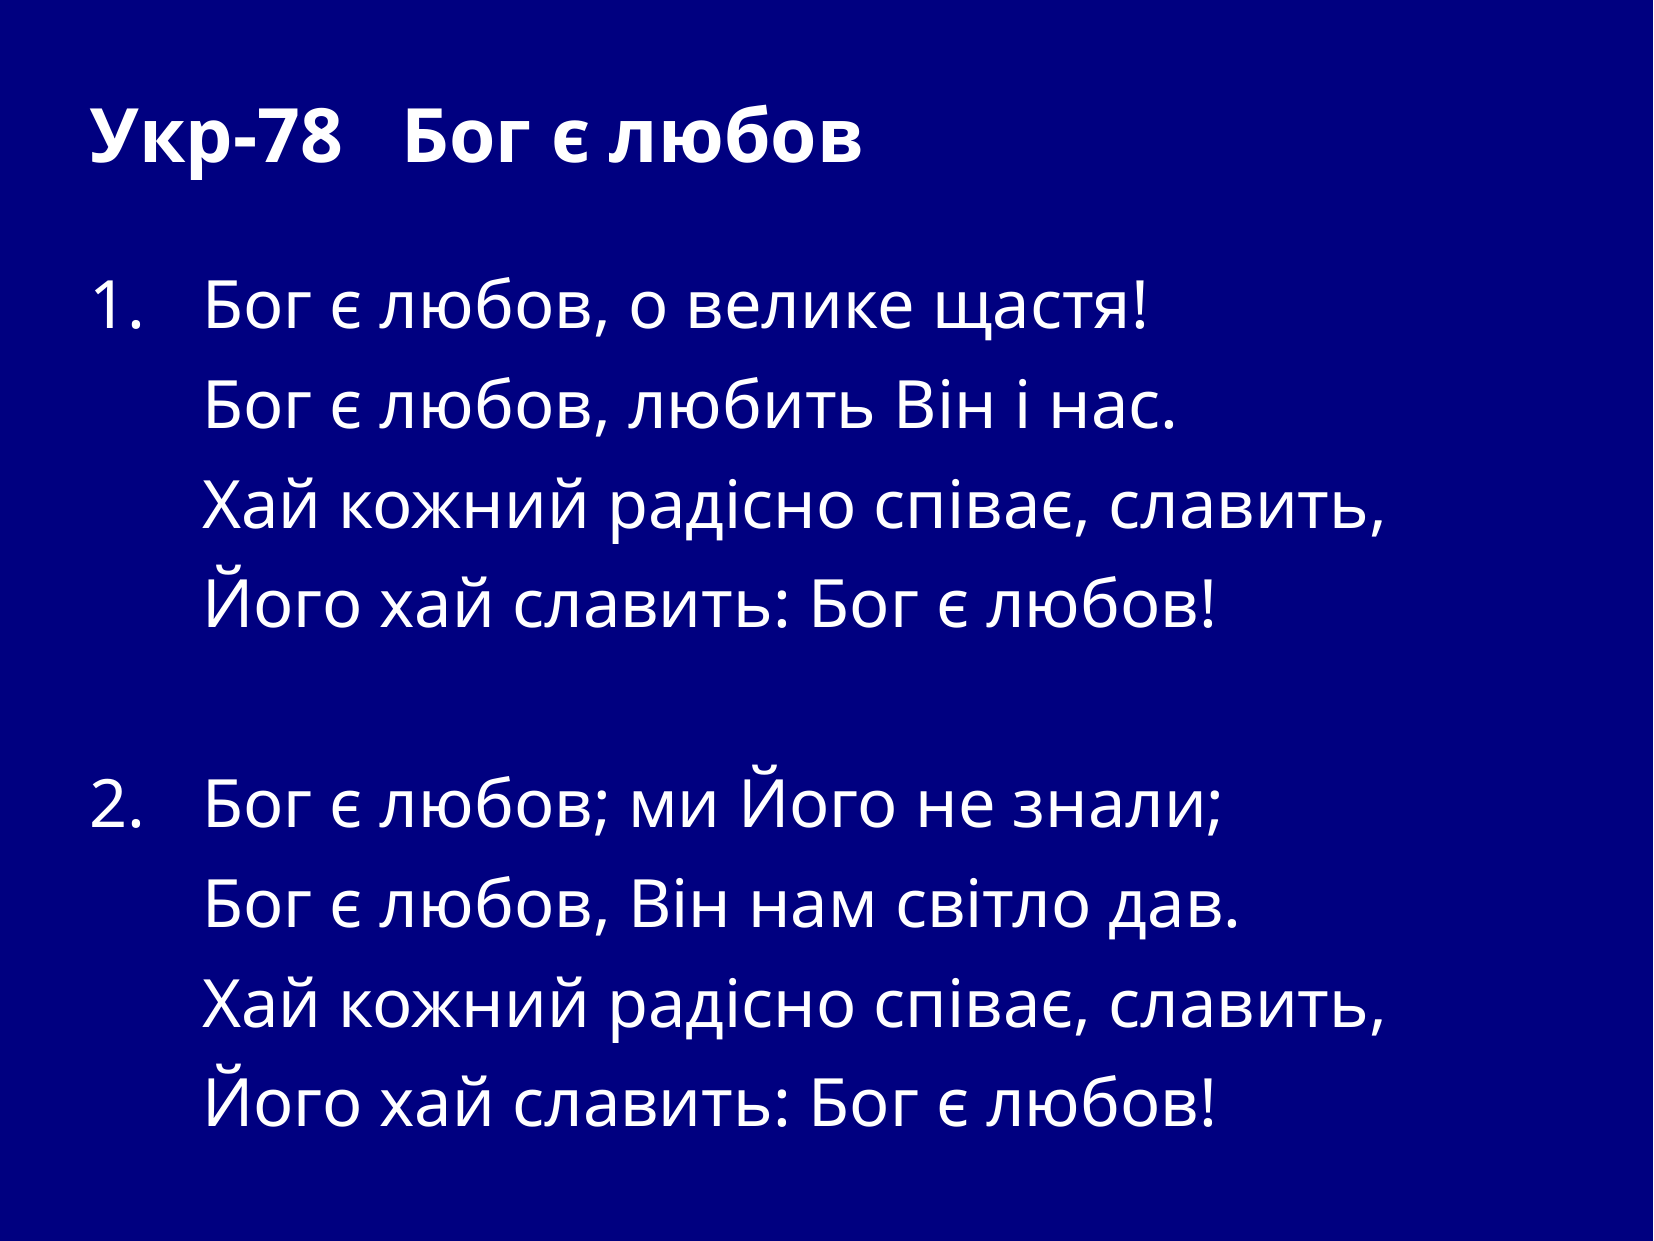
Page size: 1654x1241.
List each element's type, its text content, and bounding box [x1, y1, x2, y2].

text_box 1. Бог є любов, о велике щастя! Бог є любов, любить Він і нас. Хай кожний радісно співає, славить, Його хай славить: Бог є любов! 2. Бог є любов; ми Його не знали; Бог є любов, Він нам світло дав. Хай кожний радісно співає, славить, Його хай славить: Бог є любов! [75, 188, 1576, 1163]
text_box Укр-78 Бог є любов [75, 75, 1576, 188]
